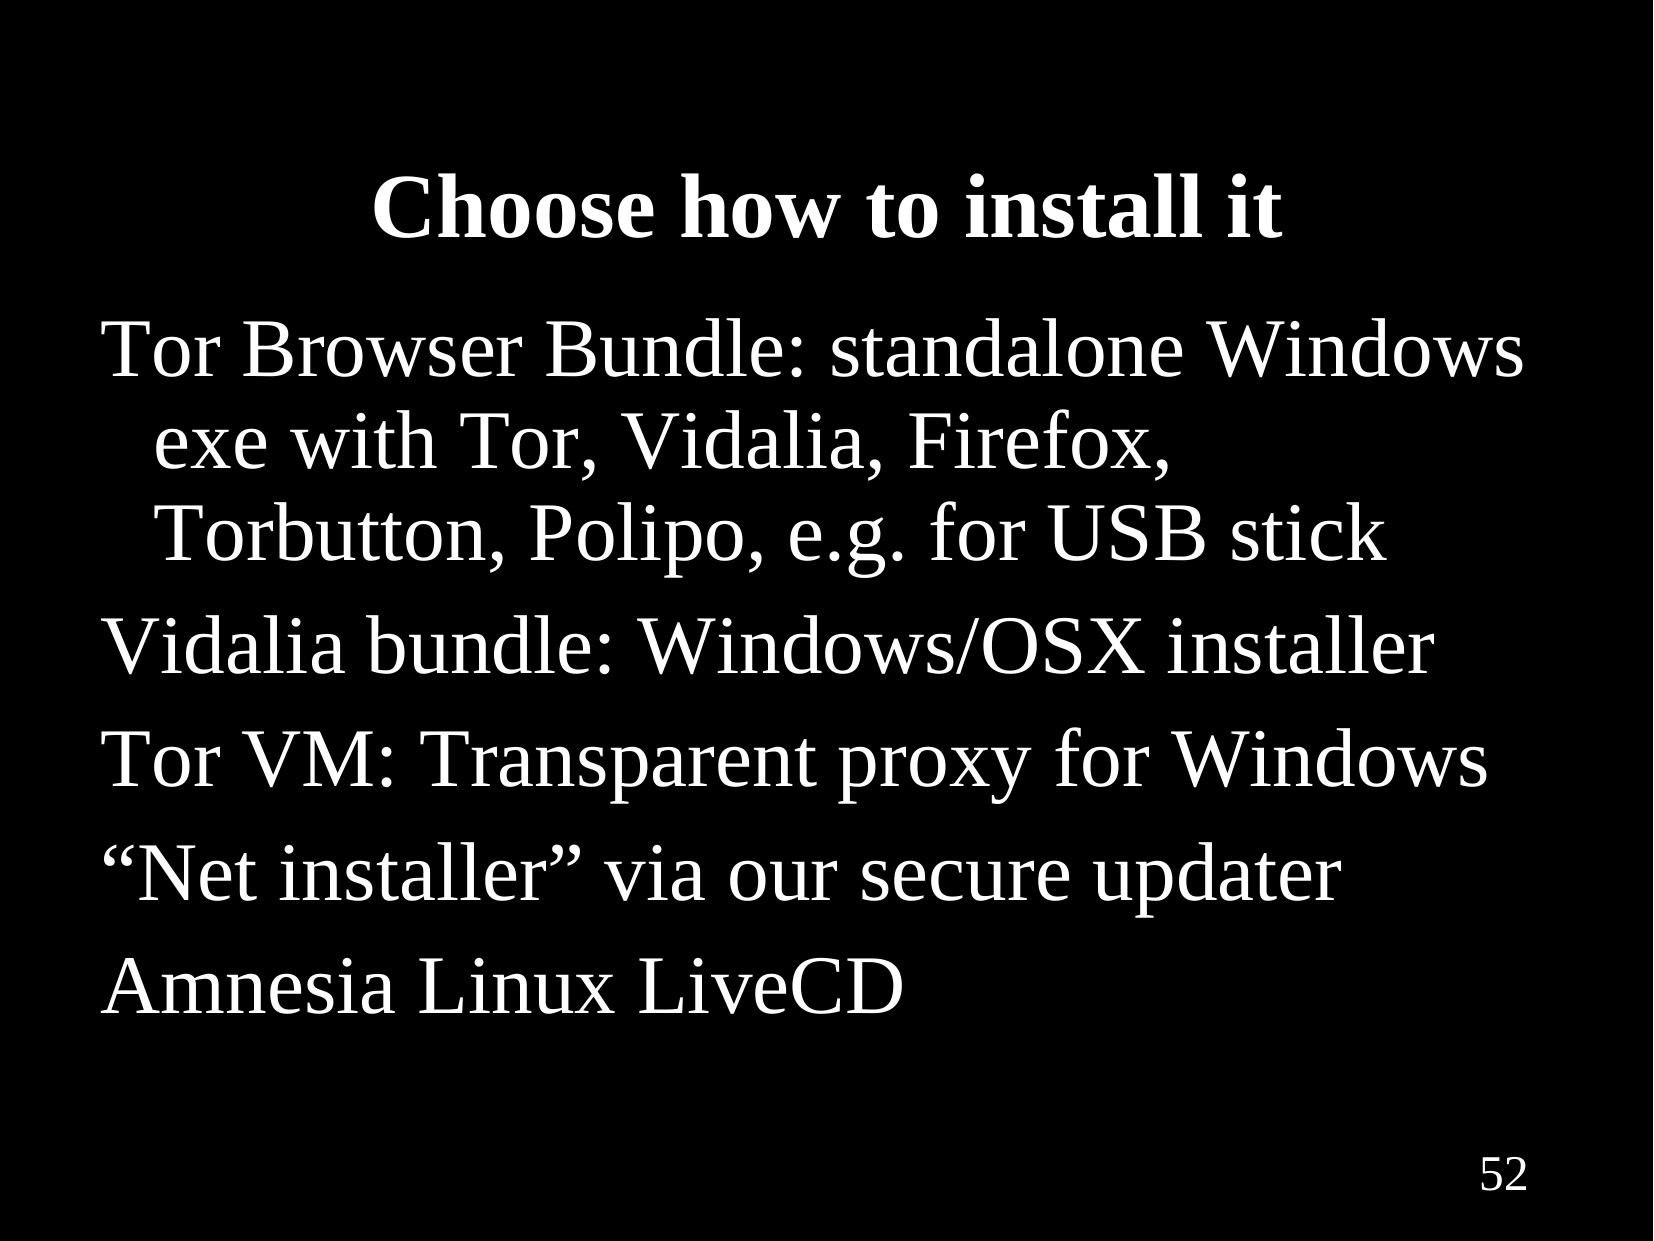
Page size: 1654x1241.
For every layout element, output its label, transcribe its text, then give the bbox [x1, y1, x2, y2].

list Tor Browser Bundle: standalone Windows exe with Tor, Vidalia, Firefox, Torbutton, Polipo, e.g. for USB stick Vidalia bundle: Windows/OSX installer Tor VM: Transparent proxy for Windows “Net installer” via our secure updater Amnesia Linux LiveCD [83, 301, 1534, 1124]
title Choose how to install it [121, 103, 1534, 301]
